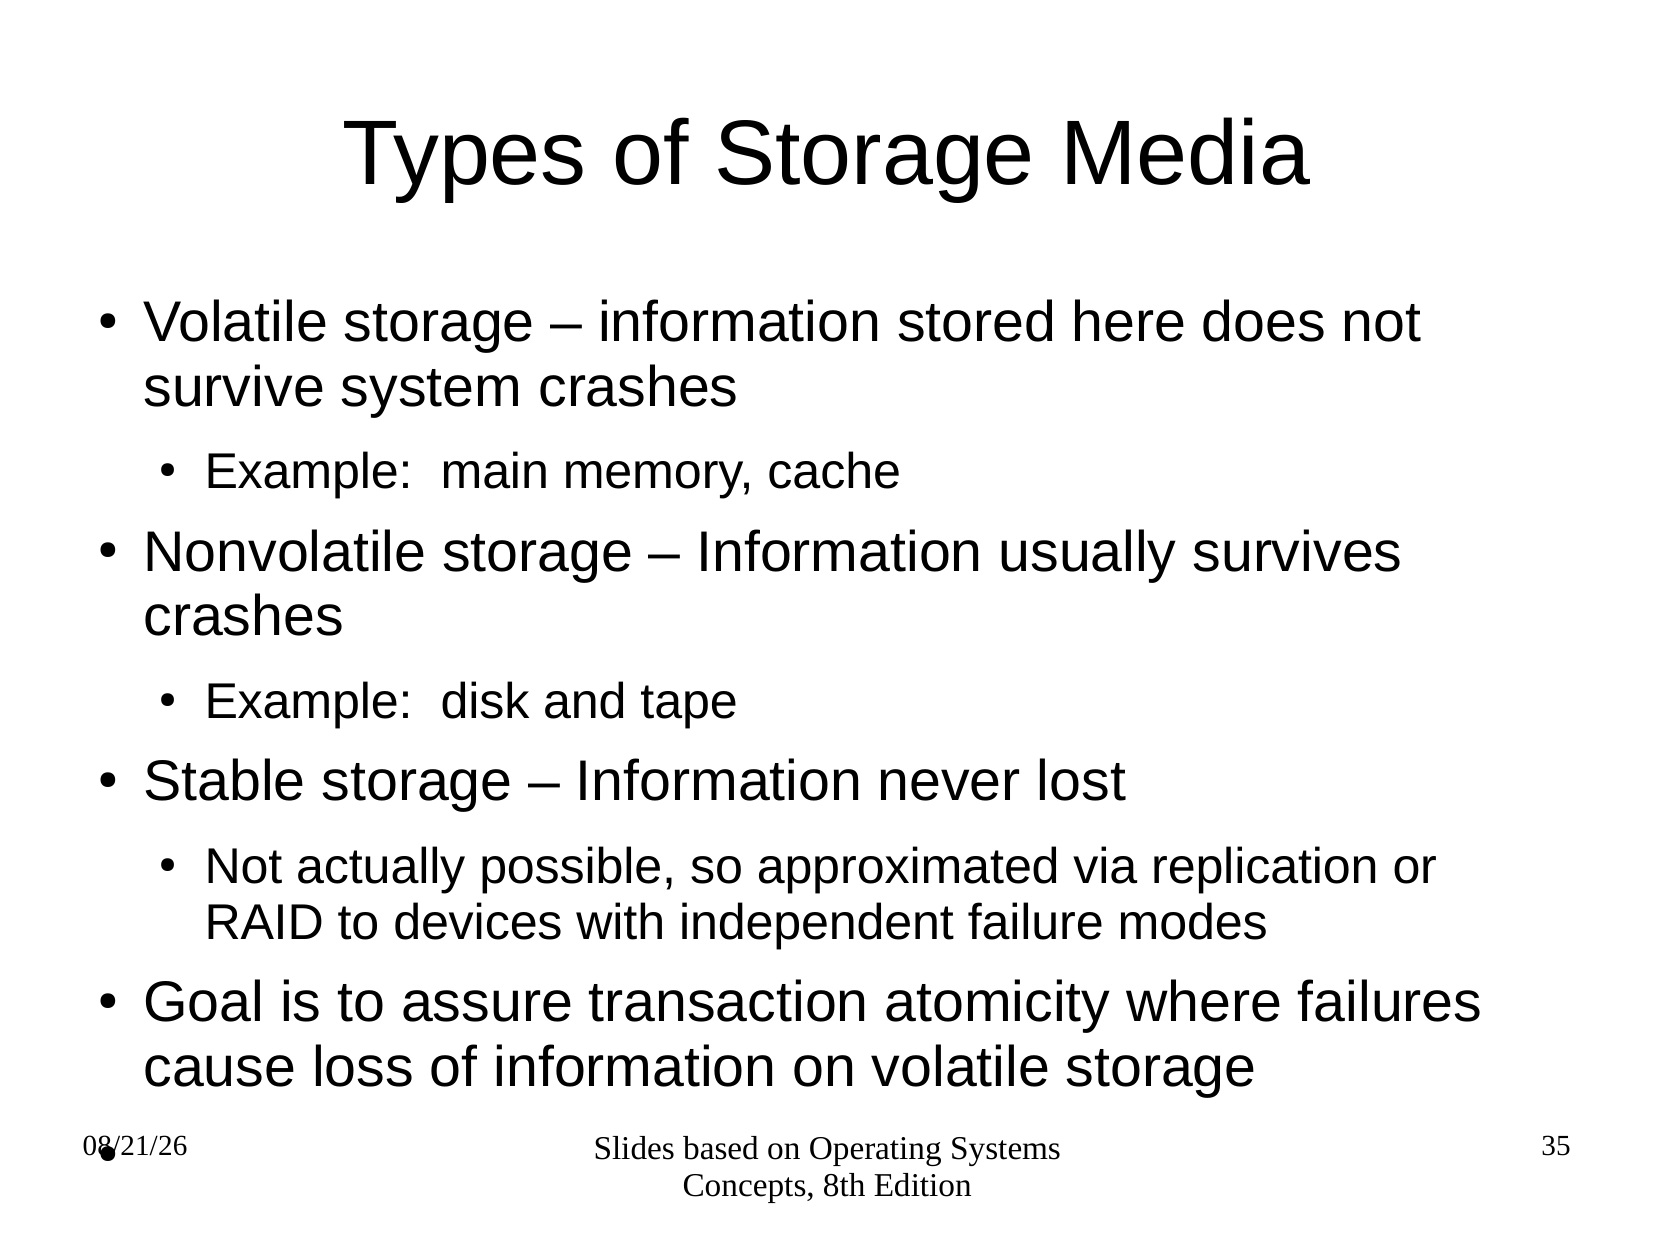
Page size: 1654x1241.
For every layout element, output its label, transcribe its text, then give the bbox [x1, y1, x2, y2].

list Volatile storage – information stored here does not survive system crashes Example: main memory, cache Nonvolatile storage – Information usually survives crashes Example: disk and tape Stable storage – Information never lost Not actually possible, so approximated via replication or RAID to devices with independent failure modes Goal is to assure transaction atomicity where failures cause loss of information on volatile storage [82, 290, 1571, 1109]
title Types of Storage Media [82, 49, 1571, 257]
